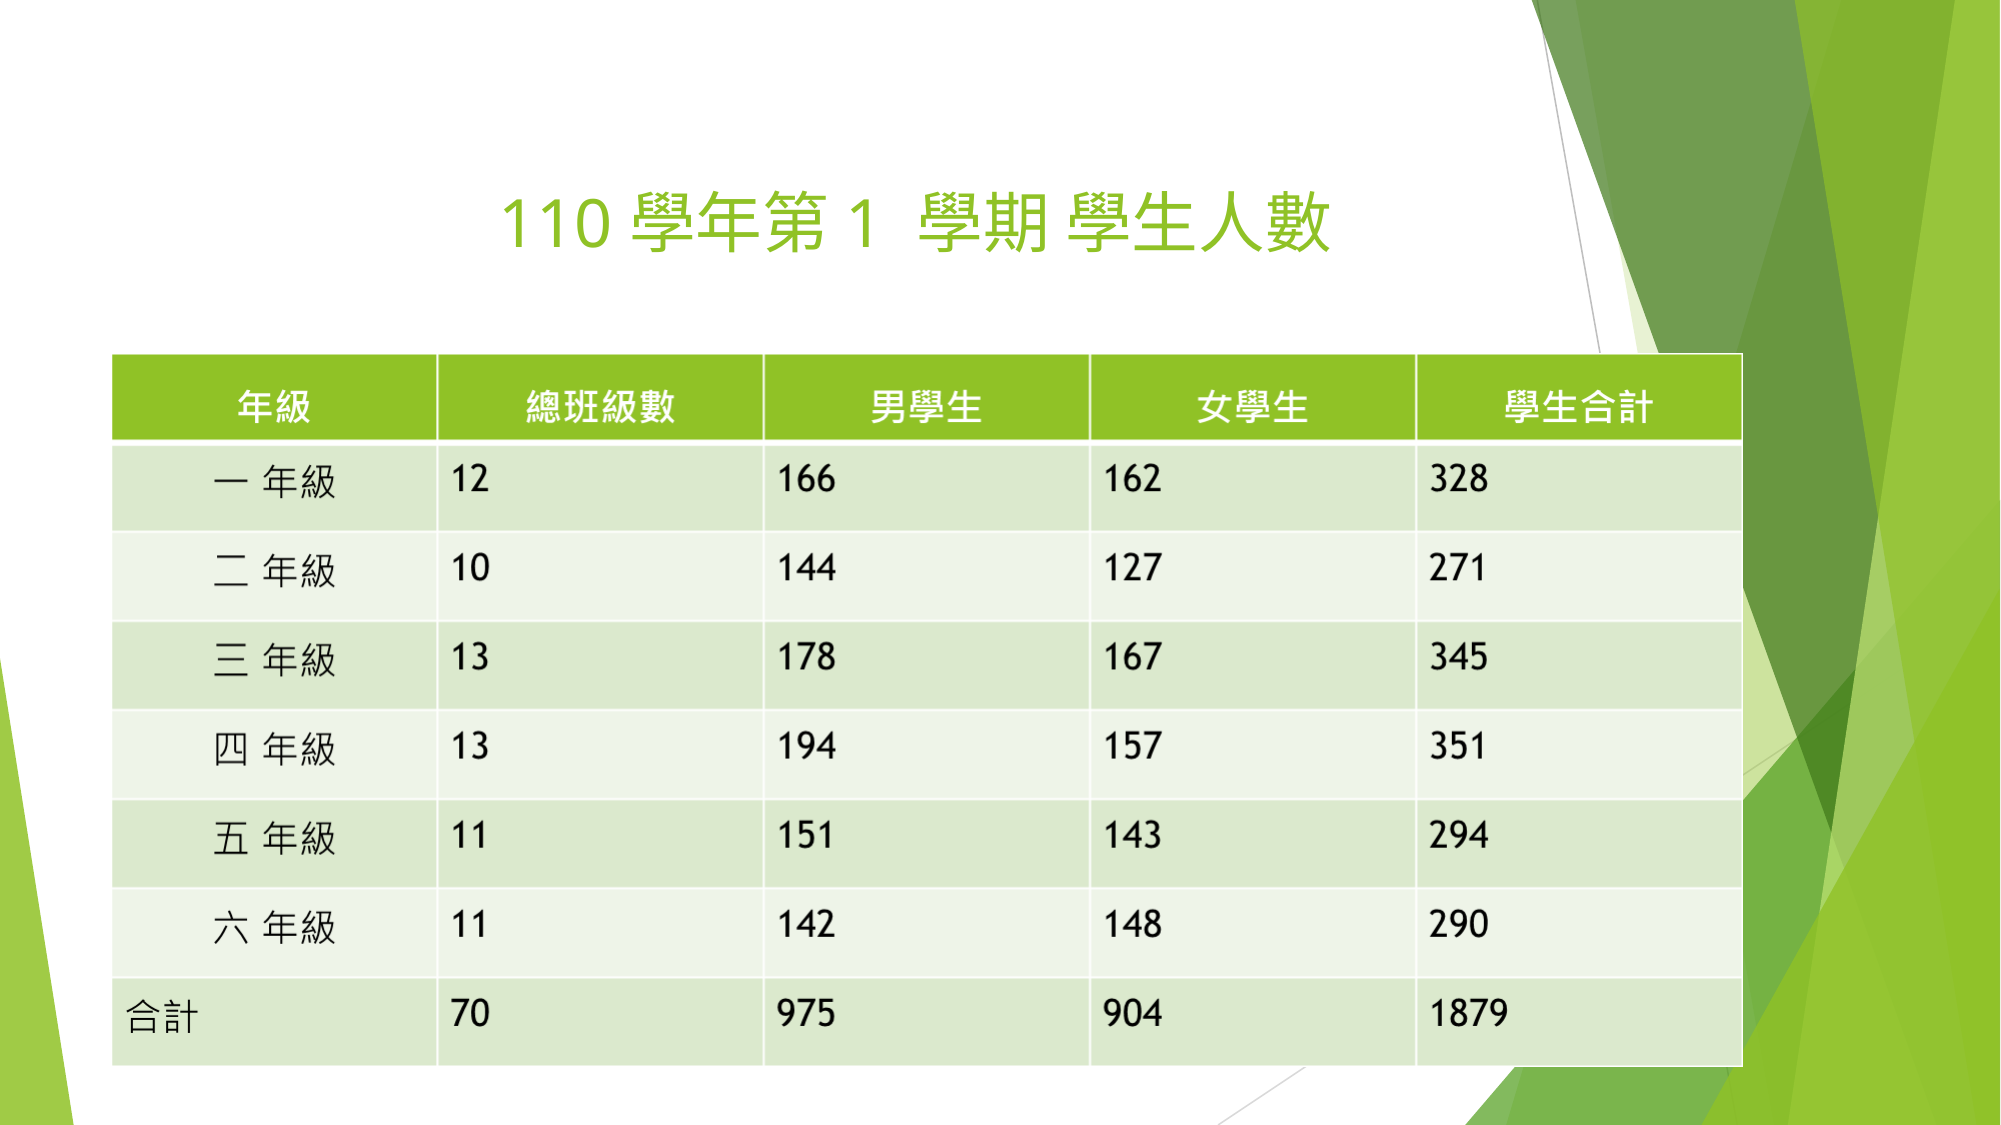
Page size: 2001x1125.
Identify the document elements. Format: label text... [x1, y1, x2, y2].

picture [111, 353, 1743, 1067]
title 110學年第1 學期 學生人數 [483, 173, 1370, 353]
